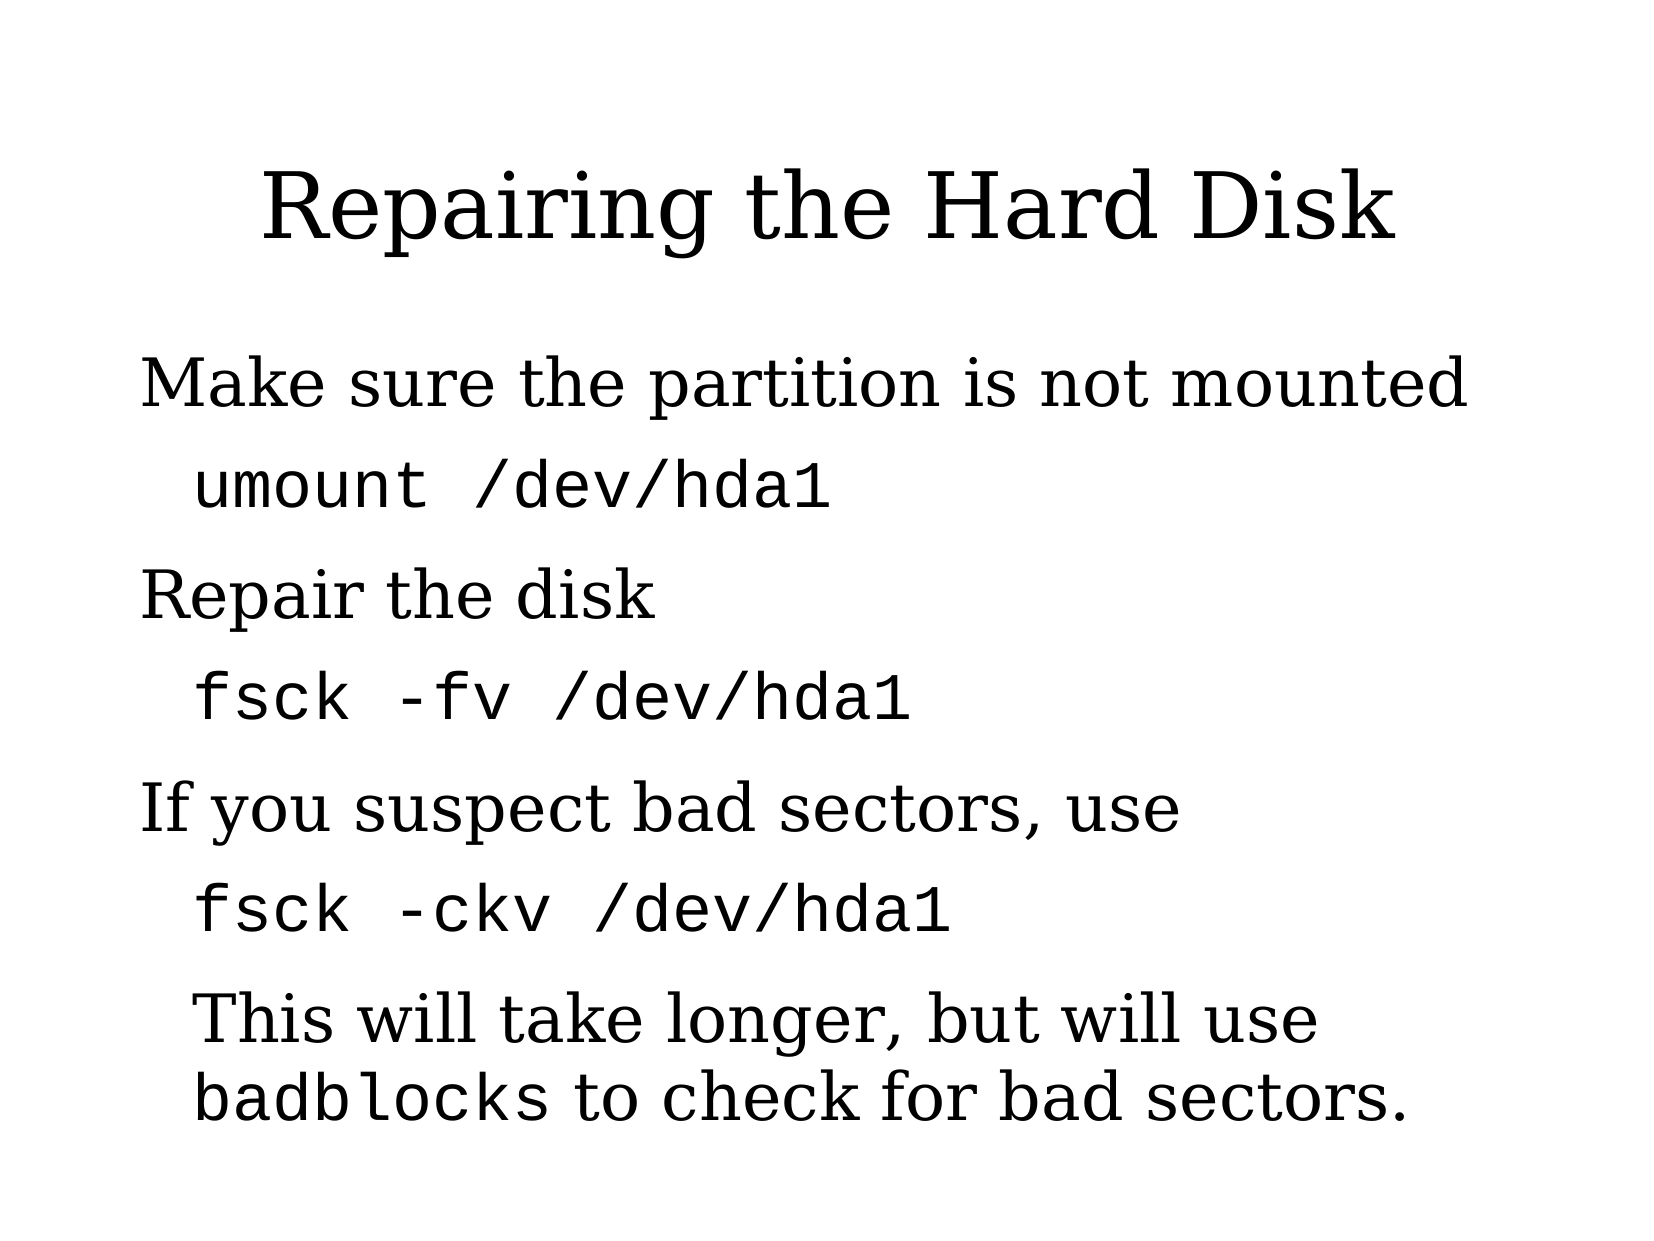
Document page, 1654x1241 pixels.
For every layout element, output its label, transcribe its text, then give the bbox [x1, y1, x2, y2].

title Repairing the Hard Disk [121, 102, 1534, 311]
list Make sure the partition is not mounted umount /dev/hda1 Repair the disk fsck -fv /dev/hda1 If you suspect bad sectors, use fsck -ckv /dev/hda1 This will take longer, but will use badblocks to check for bad sectors. [121, 344, 1534, 1140]
